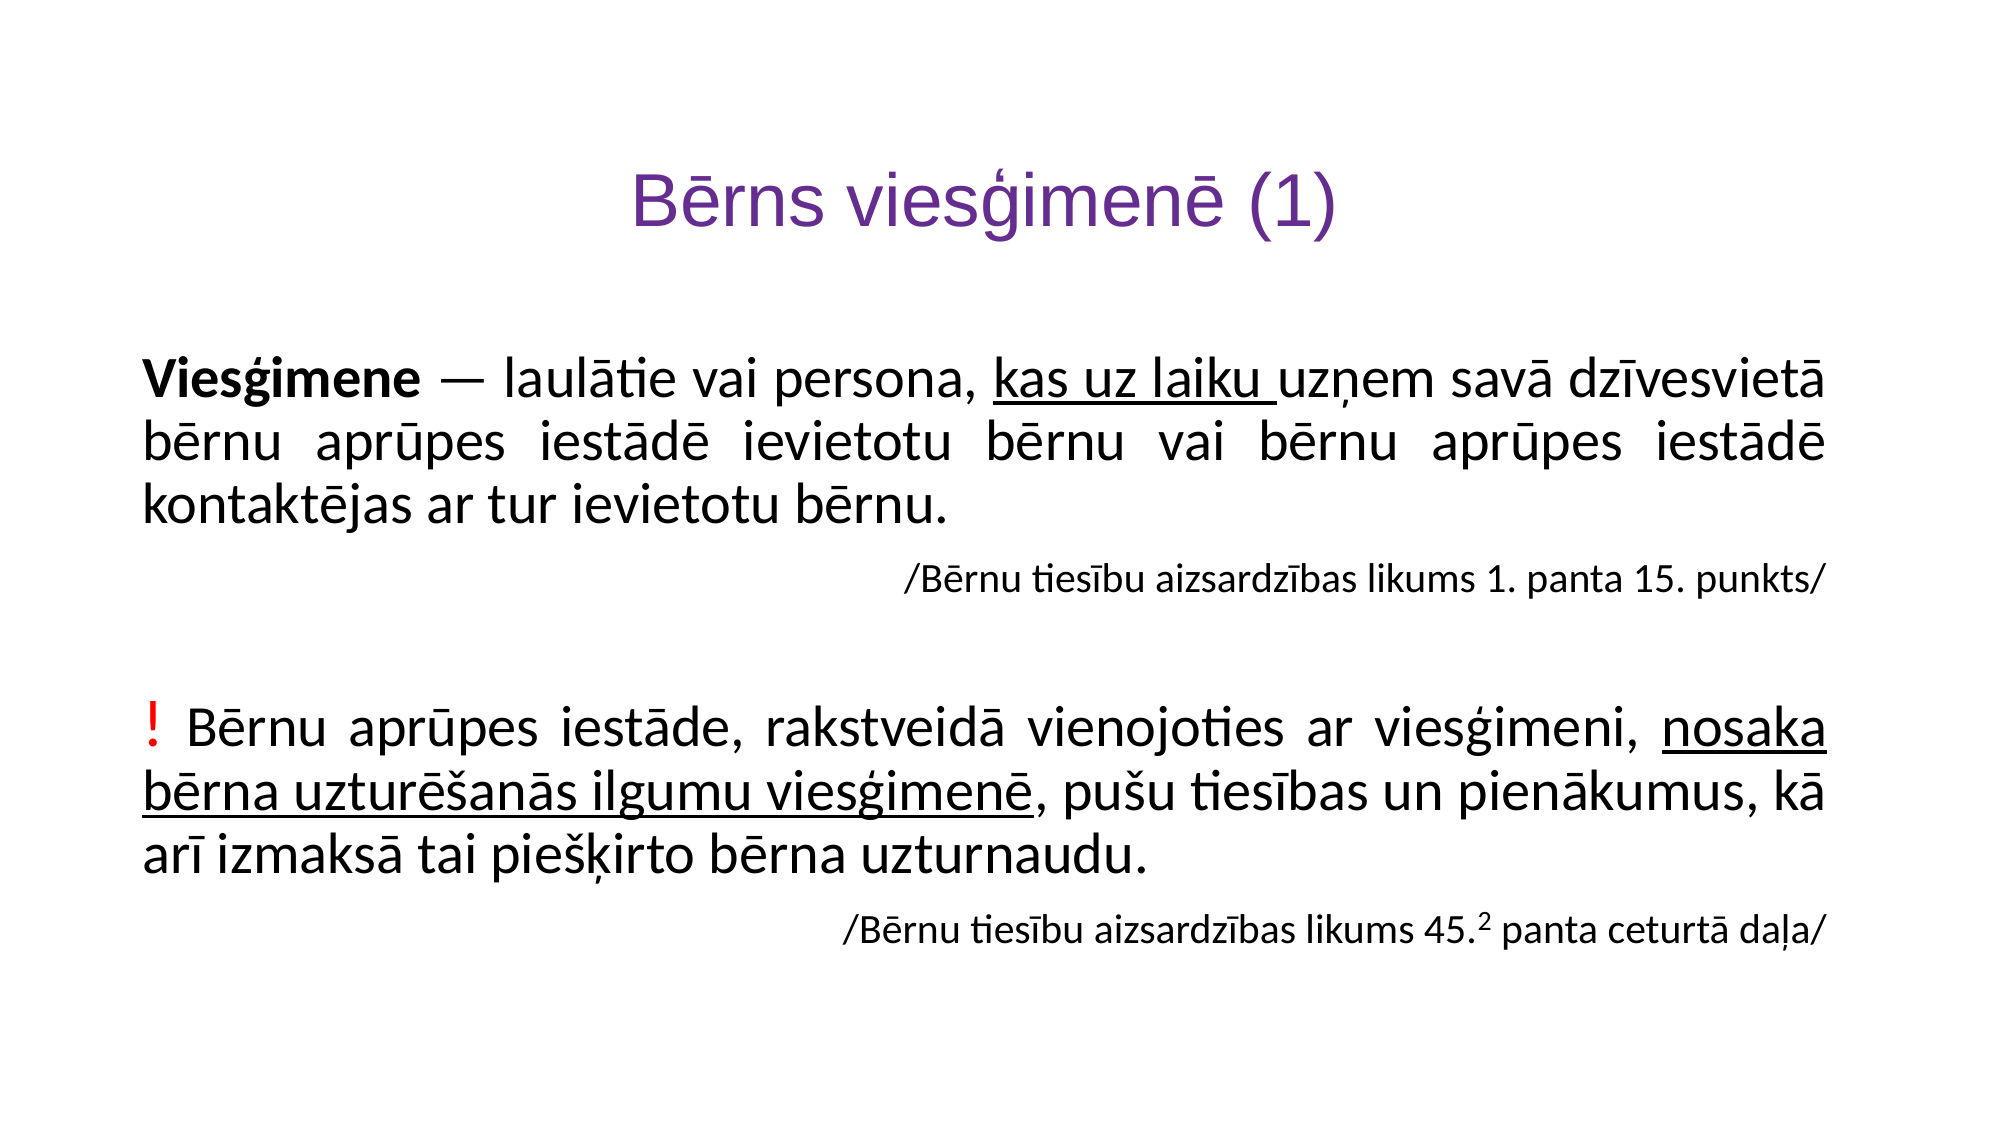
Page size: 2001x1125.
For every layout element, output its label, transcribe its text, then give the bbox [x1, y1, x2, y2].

list Bērns viesģimenē (1) Viesģimene — laulātie vai persona, kas uz laiku uzņem savā dzīvesvietā bērnu aprūpes iestādē ievietotu bērnu vai bērnu aprūpes iestādē kontaktējas ar tur ievietotu bērnu. /Bērnu tiesību aizsardzības likums 1. panta 15. punkts/ ! Bērnu aprūpes iestāde, rakstveidā vienojoties ar viesģimeni, nosaka bērna uzturēšanās ilgumu viesģimenē, pušu tiesības un pienākumus, kā arī izmaksā tai piešķirto bērna uzturnaudu. /Bērnu tiesību aizsardzības likums 45.2 panta ceturtā daļa/ [127, 154, 1843, 1049]
